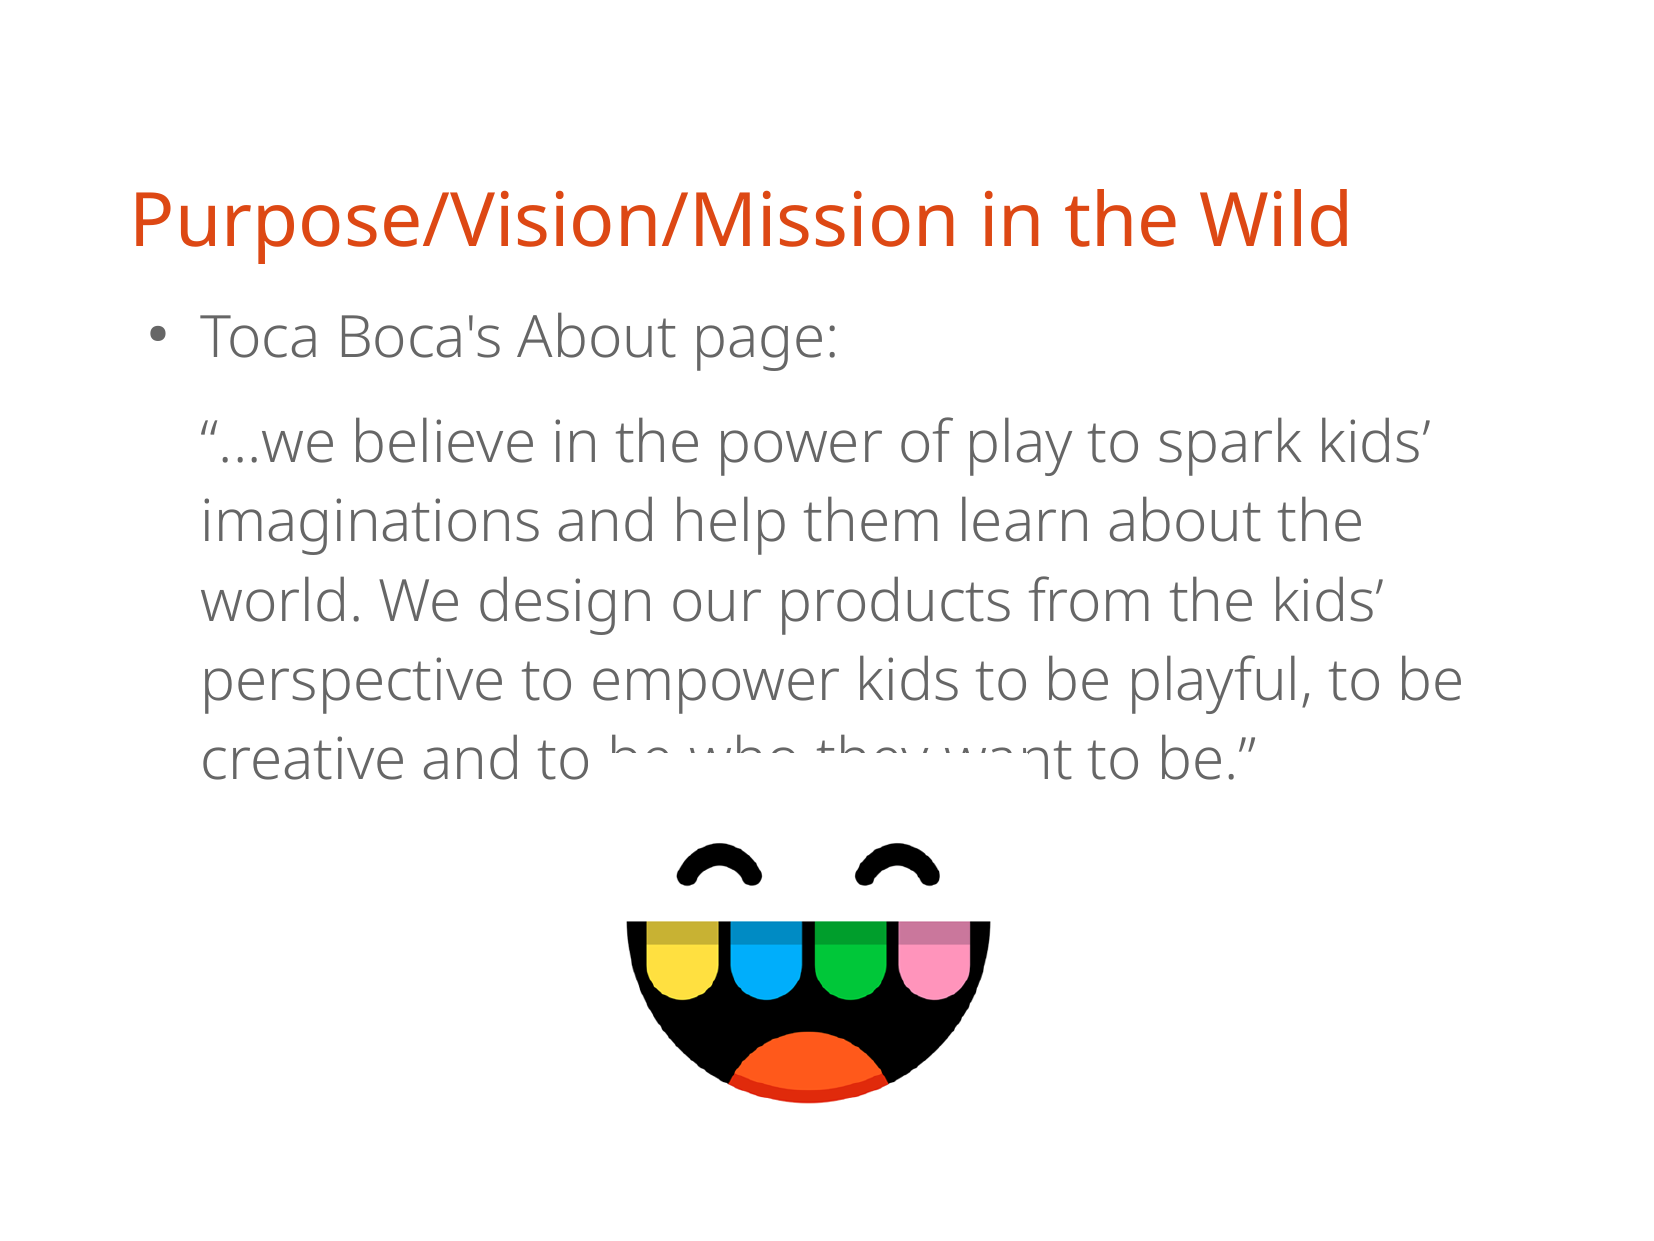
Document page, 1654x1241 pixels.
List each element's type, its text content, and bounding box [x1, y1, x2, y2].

list Toca Boca's About page: “...we believe in the power of play to spark kids’ imaginations and help them learn about the world. We design our products from the kids’ perspective to empower kids to be playful, to be creative and to be who they want to be.” [129, 295, 1518, 1010]
title Purpose/Vision/Mission in the Wild [129, 153, 1518, 281]
picture [588, 753, 1028, 1193]
